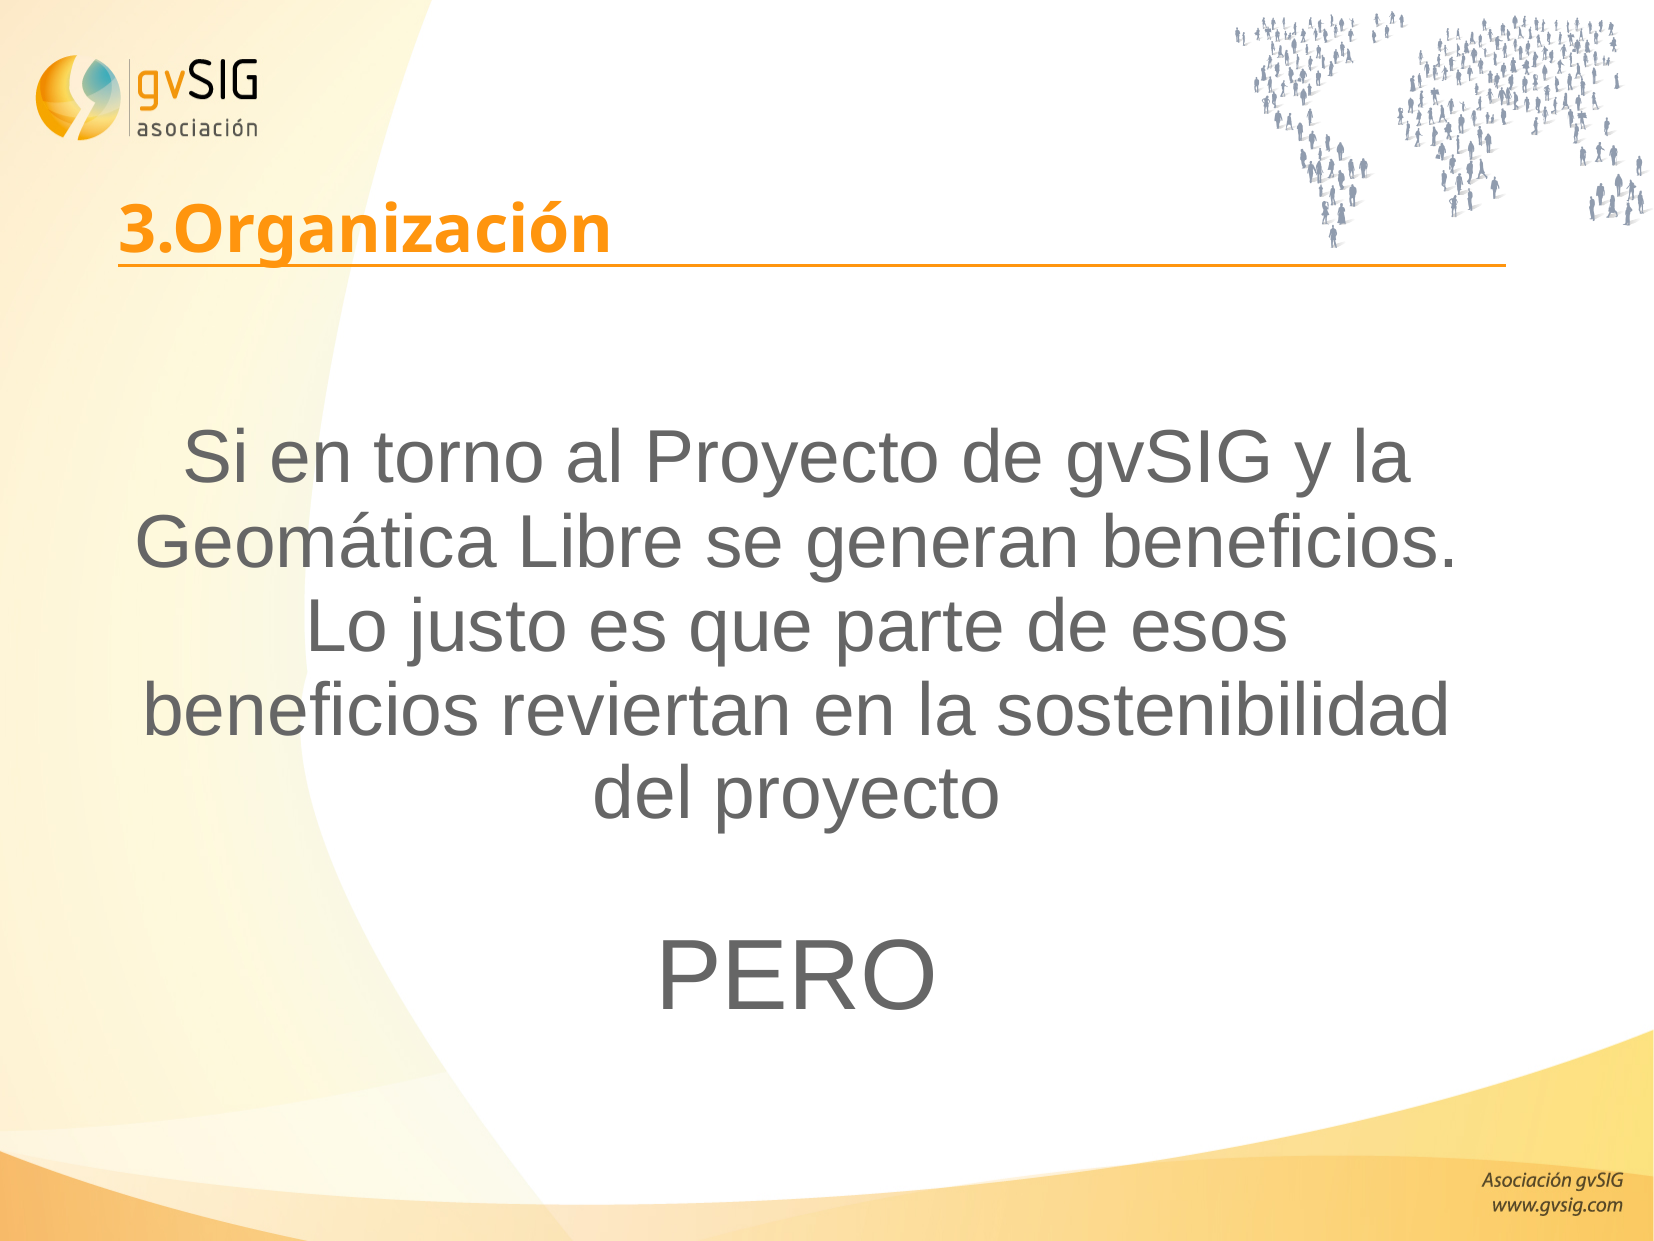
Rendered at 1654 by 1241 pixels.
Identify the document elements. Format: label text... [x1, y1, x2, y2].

title 3.Organización [118, 177, 1607, 276]
picture [0, 0, 1654, 1241]
text_box Si en torno al Proyecto de gvSIG y la Geomática Libre se generan beneficios. Lo justo es que parte de esos beneficios reviertan en la sostenibilidad del proyecto PERO [118, 407, 1477, 1123]
